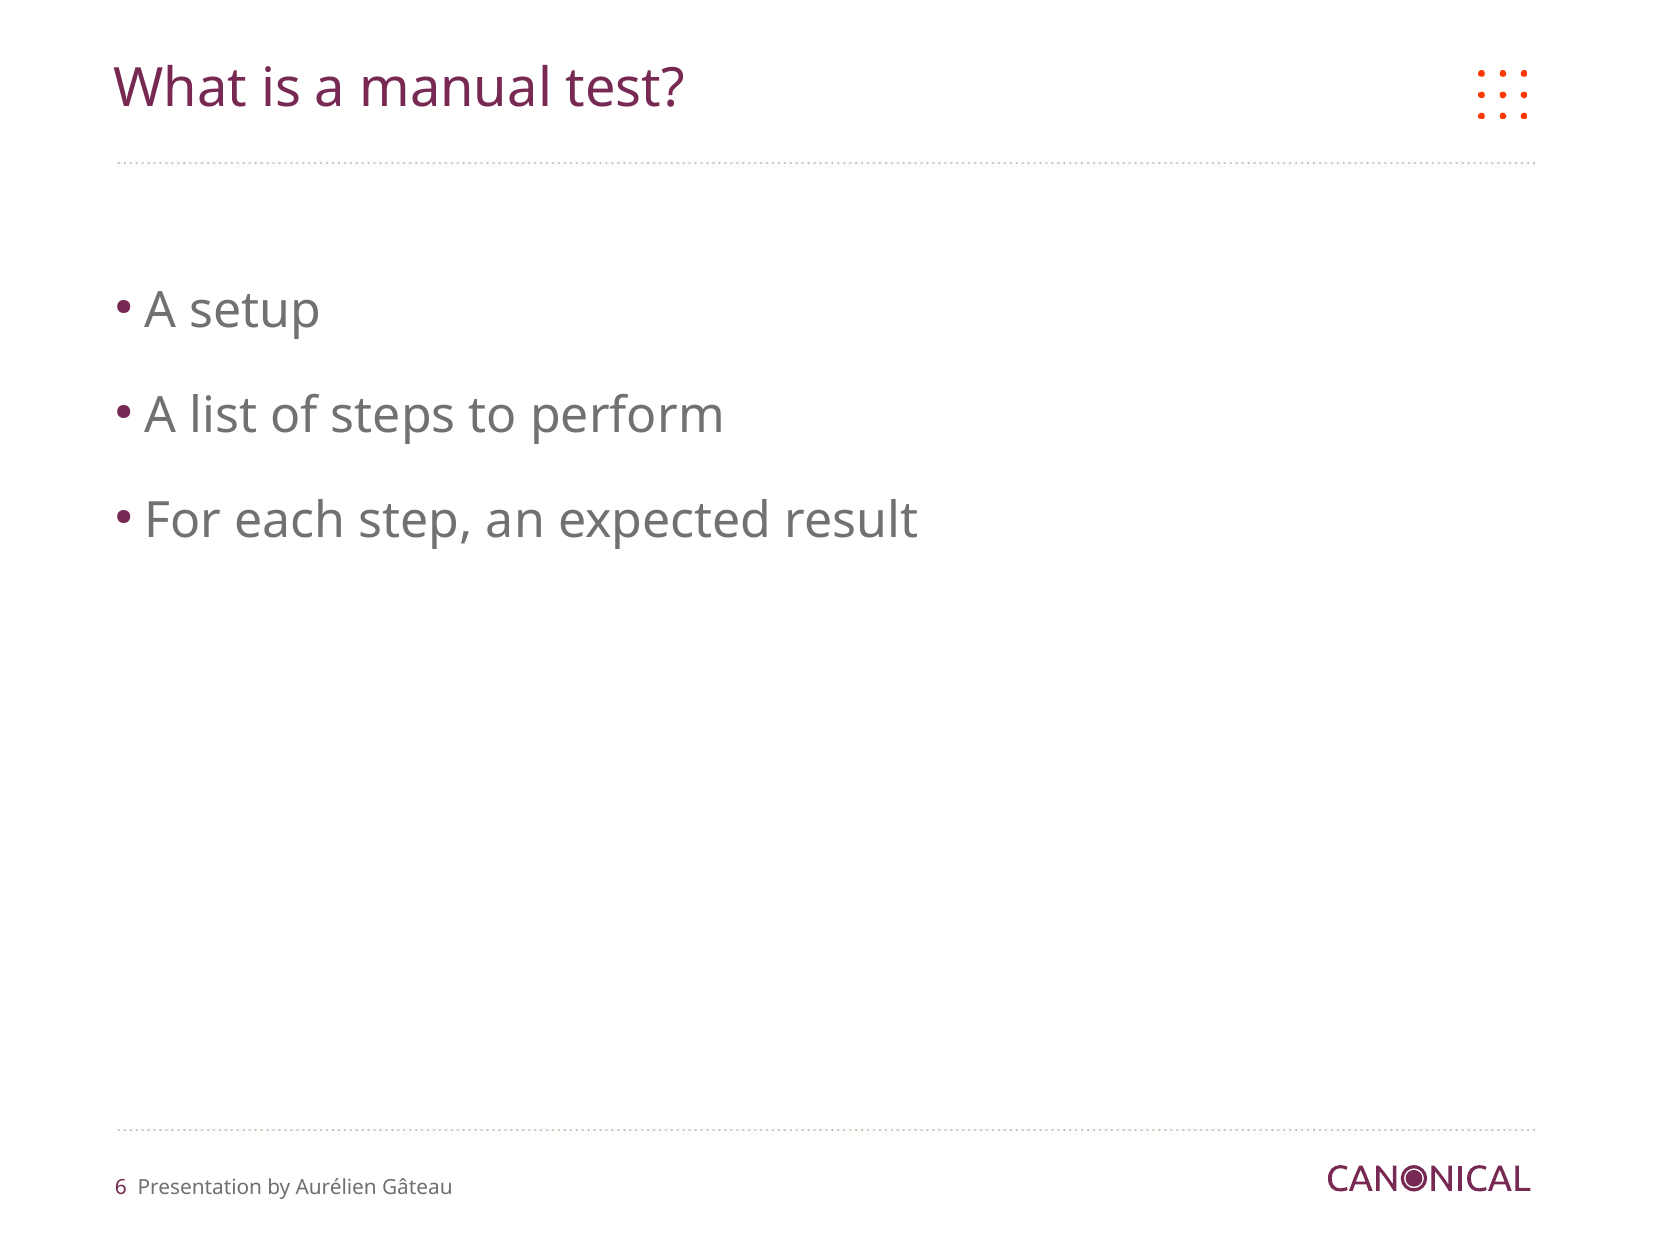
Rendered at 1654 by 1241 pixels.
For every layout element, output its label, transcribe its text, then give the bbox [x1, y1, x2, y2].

picture [1478, 70, 1527, 119]
title What is a manual test? [113, 55, 1382, 117]
picture [116, 1128, 1539, 1135]
list A setup A list of steps to perform For each step, an expected result [115, 256, 1540, 1076]
picture [116, 160, 1539, 168]
